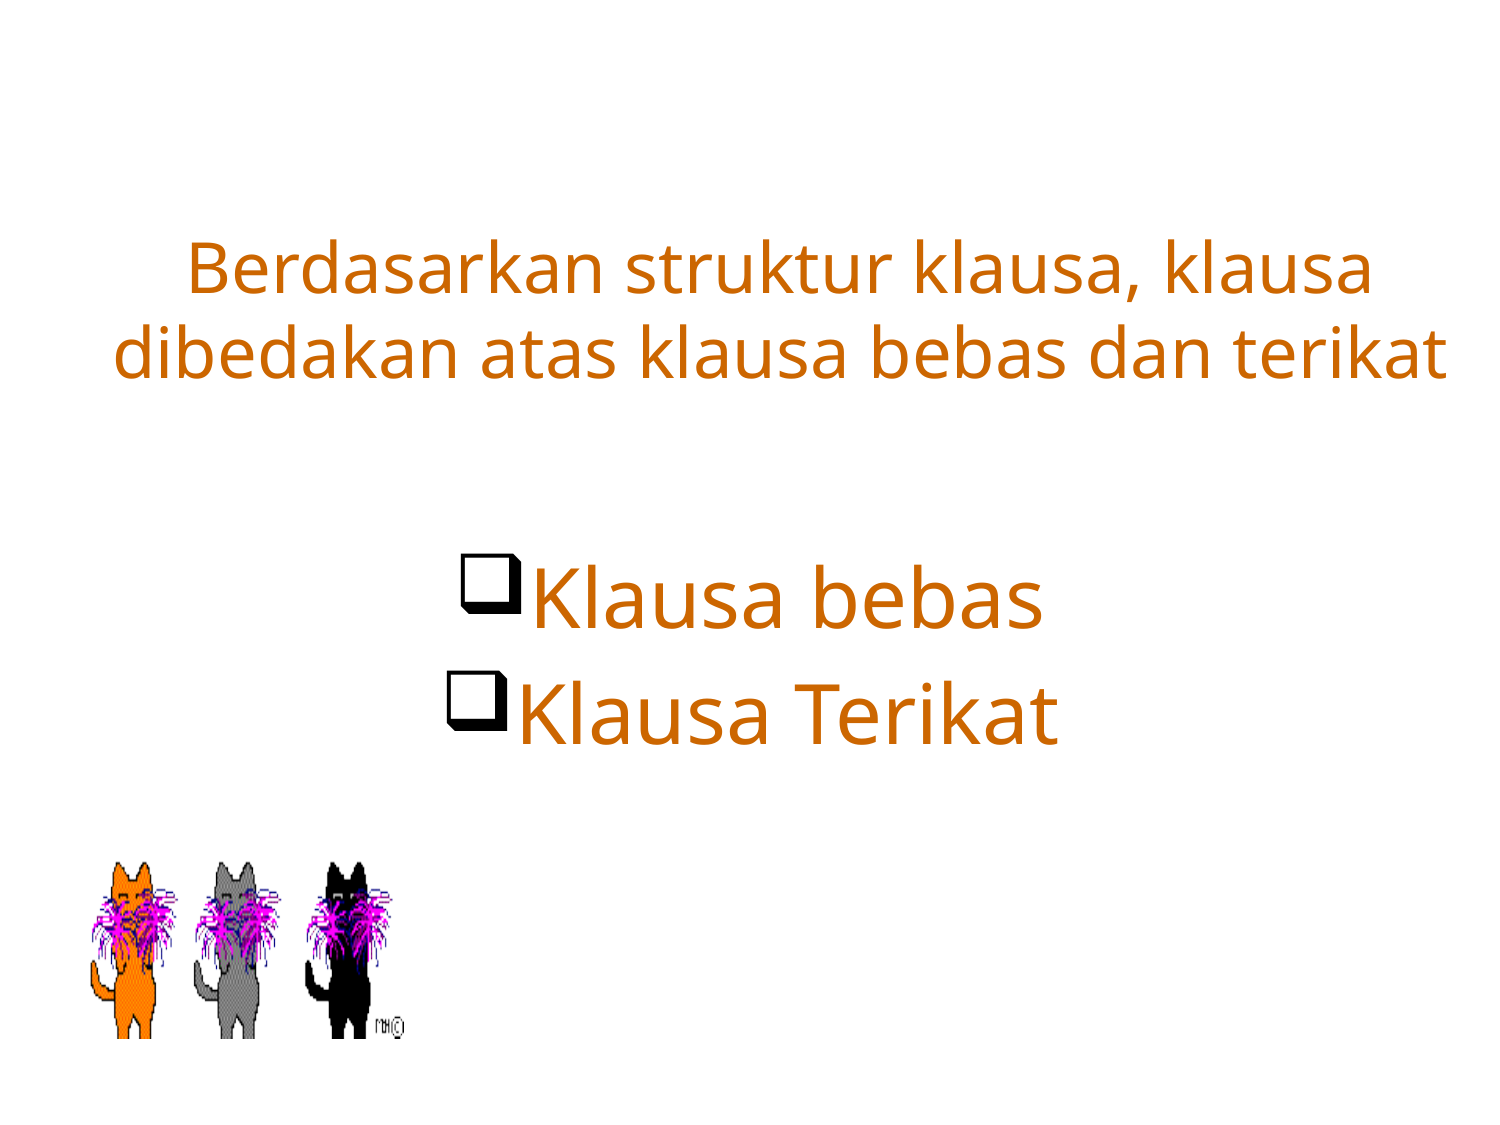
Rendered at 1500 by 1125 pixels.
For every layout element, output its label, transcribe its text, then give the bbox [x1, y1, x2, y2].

title Berdasarkan struktur klausa, klausa dibedakan atas klausa bebas dan terikat [62, 187, 1500, 429]
subtitle Klausa bebas Klausa Terikat [225, 537, 1275, 825]
picture [75, 762, 404, 1040]
